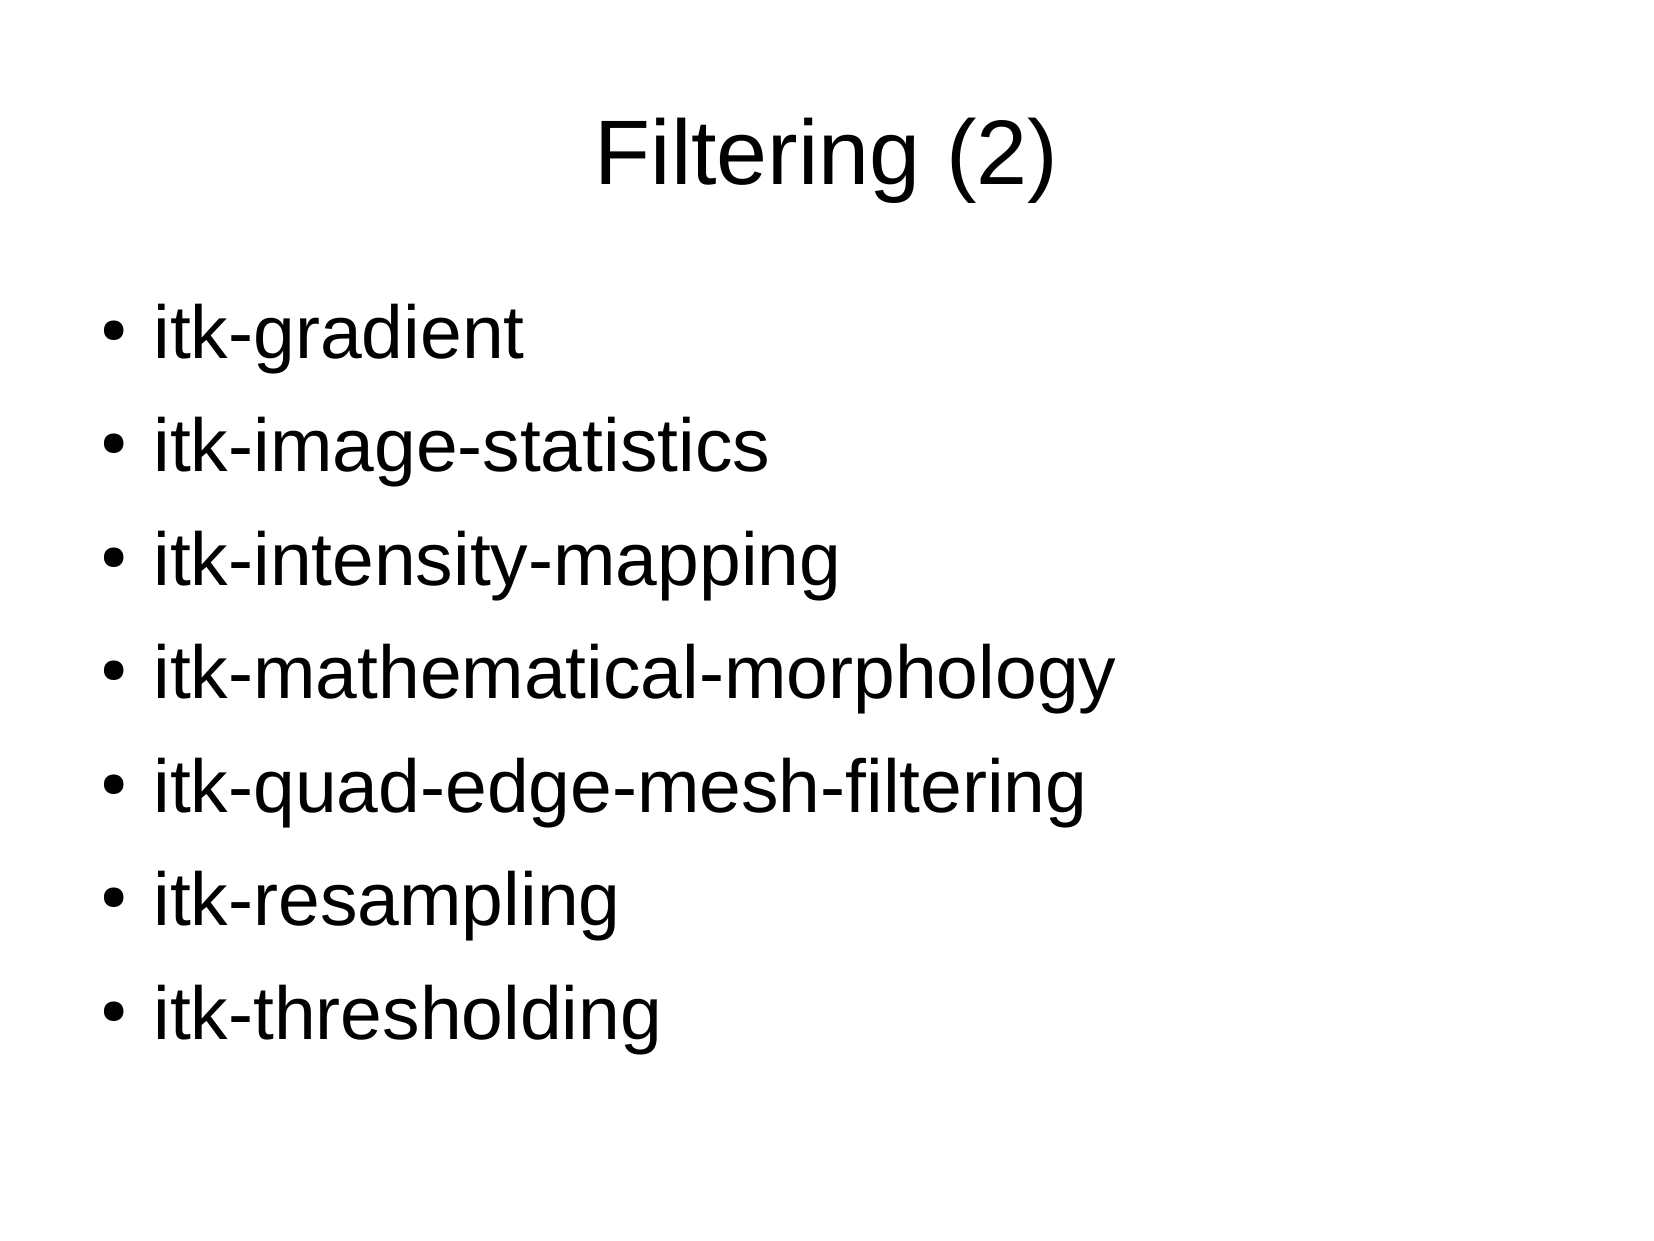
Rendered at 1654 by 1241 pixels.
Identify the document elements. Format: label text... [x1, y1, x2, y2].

title Filtering (2) [82, 49, 1571, 257]
list itk-gradient itk-image-statistics itk-intensity-mapping itk-mathematical-morphology itk-quad-edge-mesh-filtering itk-resampling itk-thresholding [82, 290, 1571, 1109]
